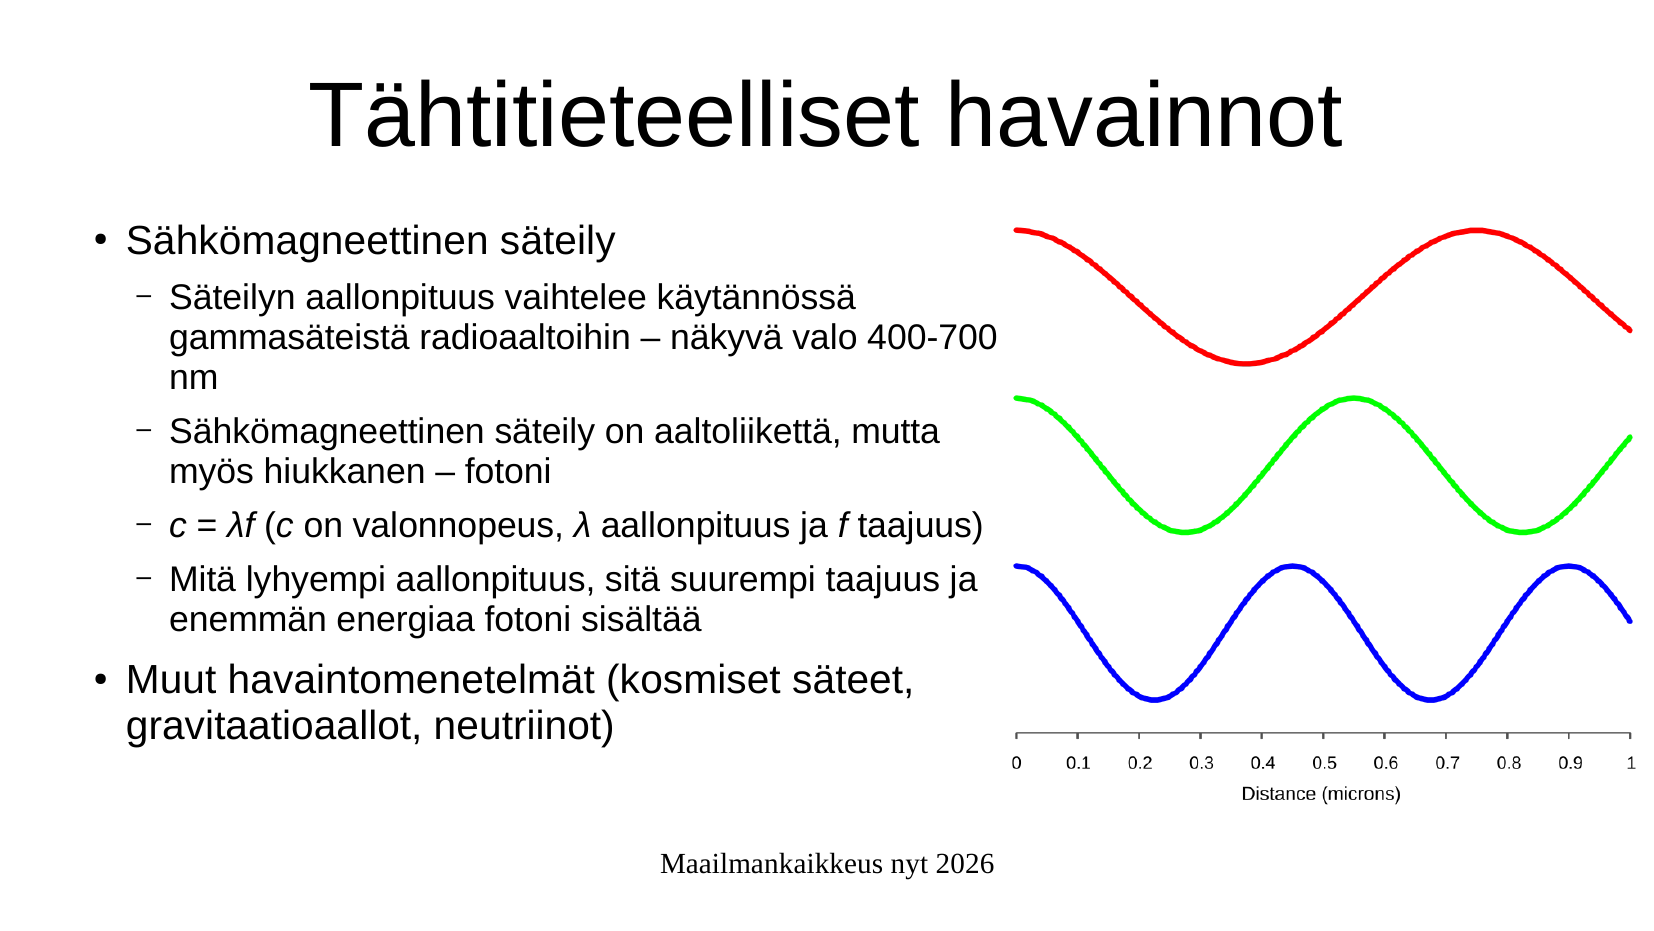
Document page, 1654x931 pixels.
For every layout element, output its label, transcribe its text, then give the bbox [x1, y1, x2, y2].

list Sähkömagneettinen säteily Säteilyn aallonpituus vaihtelee käytännössä gammasäteistä radioaaltoihin – näkyvä valo 400-700 nm Sähkömagneettinen säteily on aaltoliikettä, mutta myös hiukkanen – fotoni c = λf (c on valonnopeus, λ aallonpituus ja f taajuus) Mitä lyhyempi aallonpituus, sitä suurempi taajuus ja enemmän energiaa fotoni sisältää Muut havaintomenetelmät (kosmiset säteet, gravitaatioaallot, neutriinot) [82, 217, 999, 758]
picture [999, 217, 1654, 819]
title Tähtitieteelliset havainnot [82, 37, 1571, 193]
